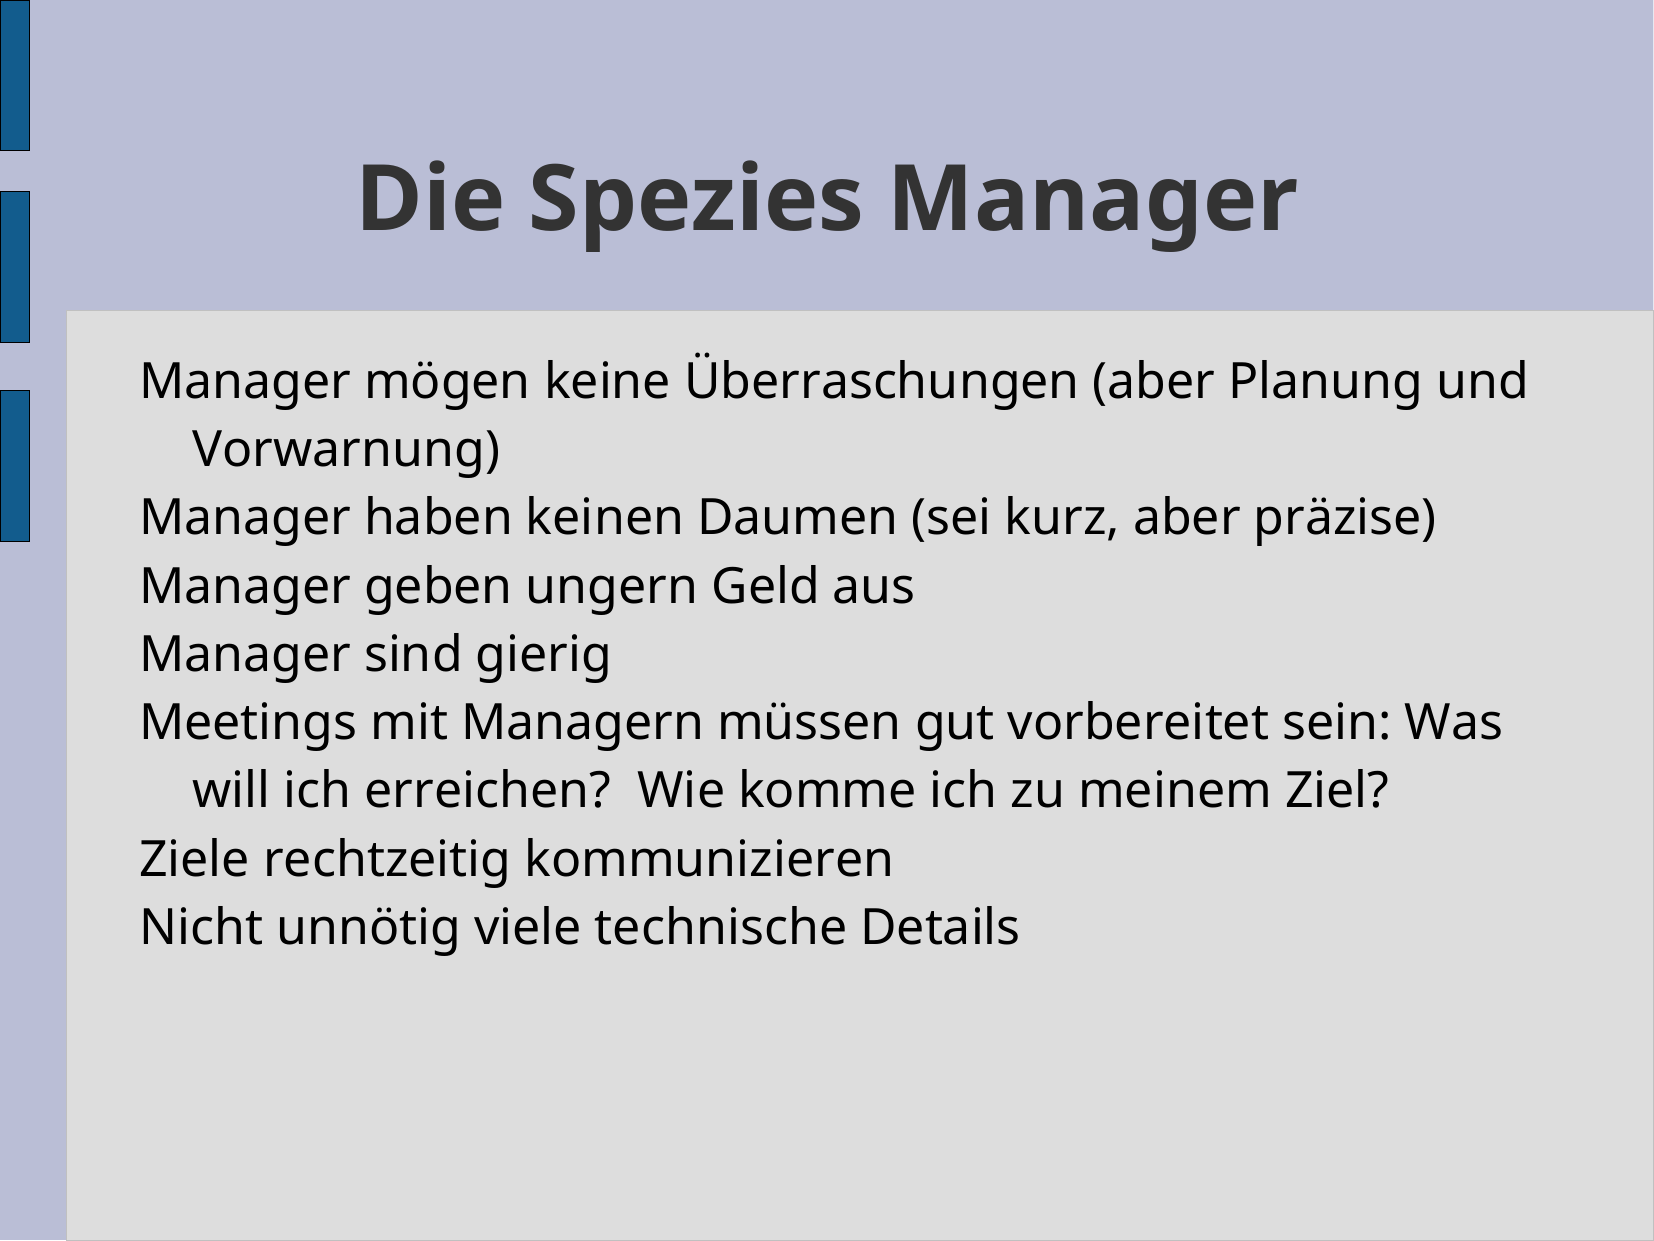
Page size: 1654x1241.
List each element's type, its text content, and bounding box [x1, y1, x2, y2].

title Die Spezies Manager [121, 91, 1534, 299]
list Manager mögen keine Überraschungen (aber Planung und Vorwarnung) Manager haben keinen Daumen (sei kurz, aber präzise) Manager geben ungern Geld aus Manager sind gierig Meetings mit Managern müssen gut vorbereitet sein: Was will ich erreichen? Wie komme ich zu meinem Ziel? Ziele rechtzeitig kommunizieren Nicht unnötig viele technische Details [121, 344, 1534, 1127]
